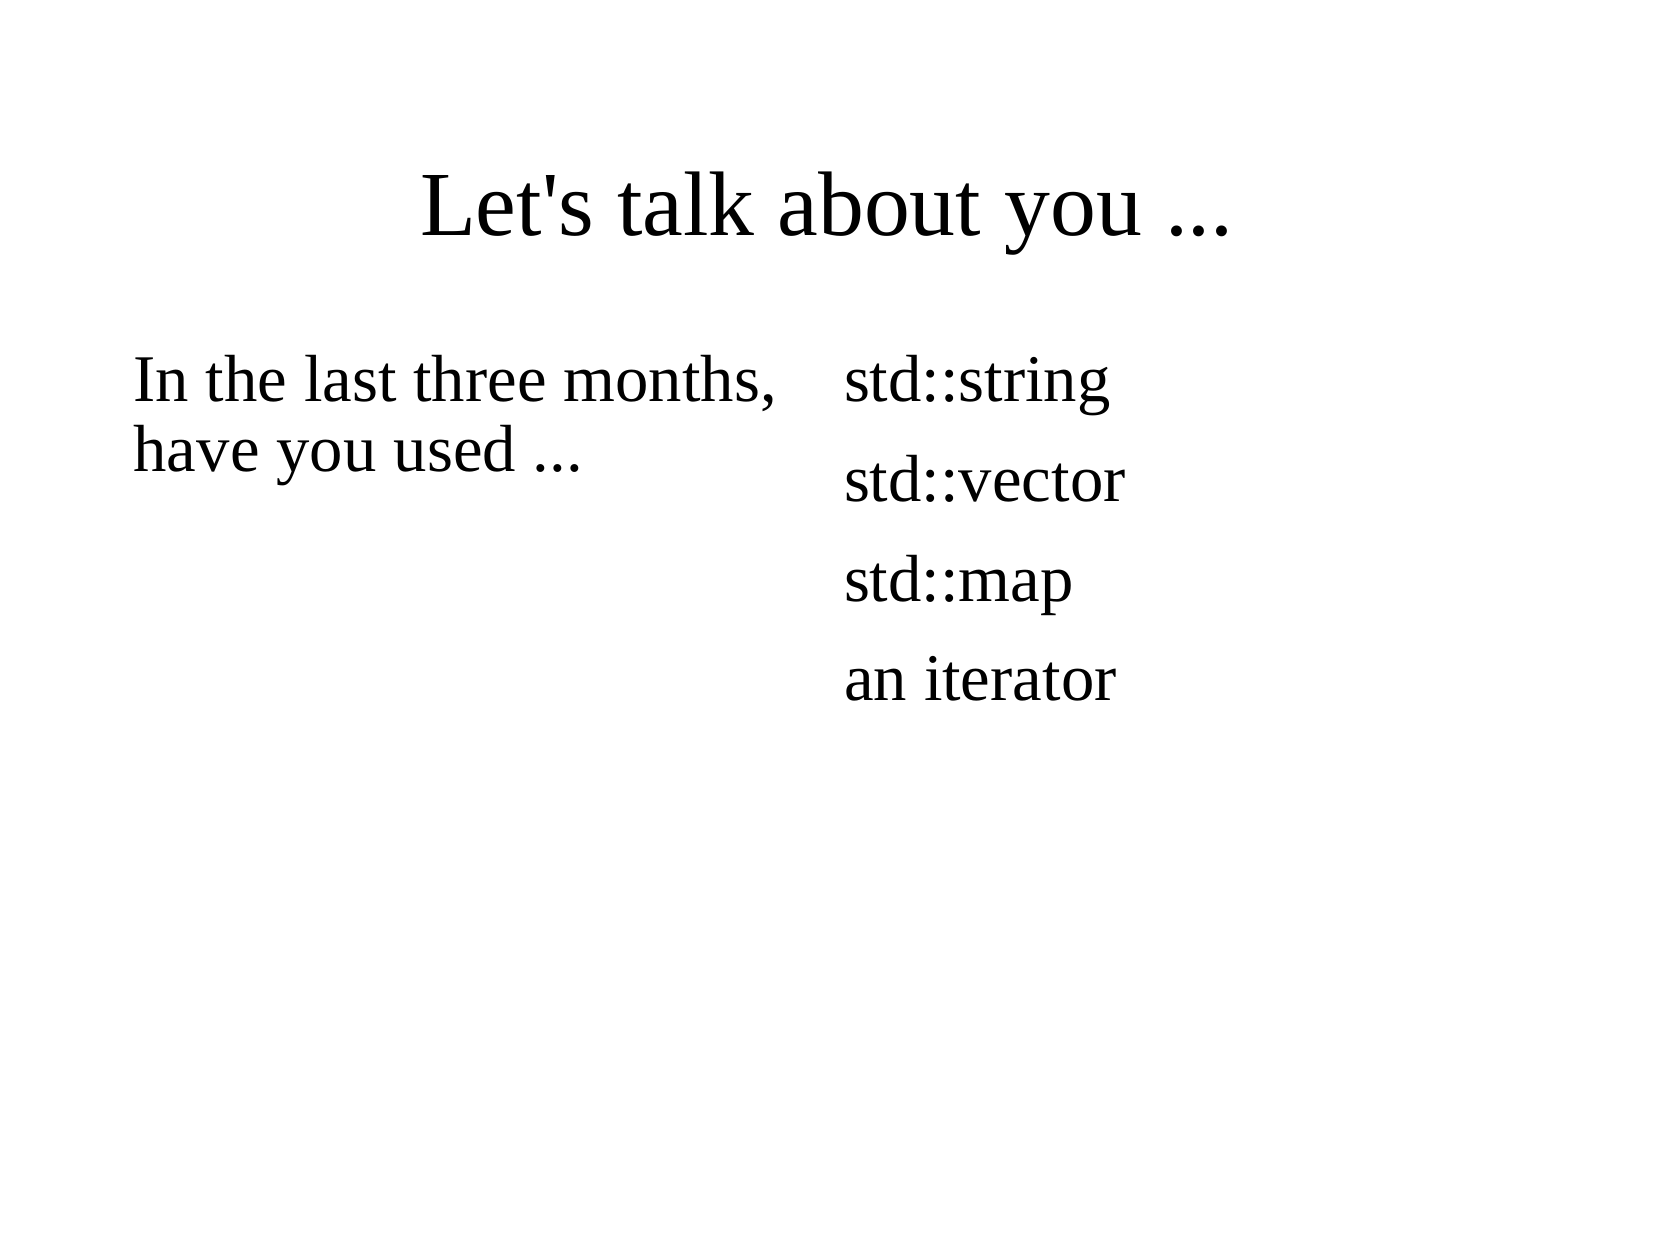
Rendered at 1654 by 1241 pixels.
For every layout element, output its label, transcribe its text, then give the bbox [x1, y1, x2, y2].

text_box In the last three months, have you used ... [133, 344, 779, 486]
title Let's talk about you ... [121, 102, 1534, 311]
list std::string std::vector std::map an iterator [827, 344, 1534, 1127]
